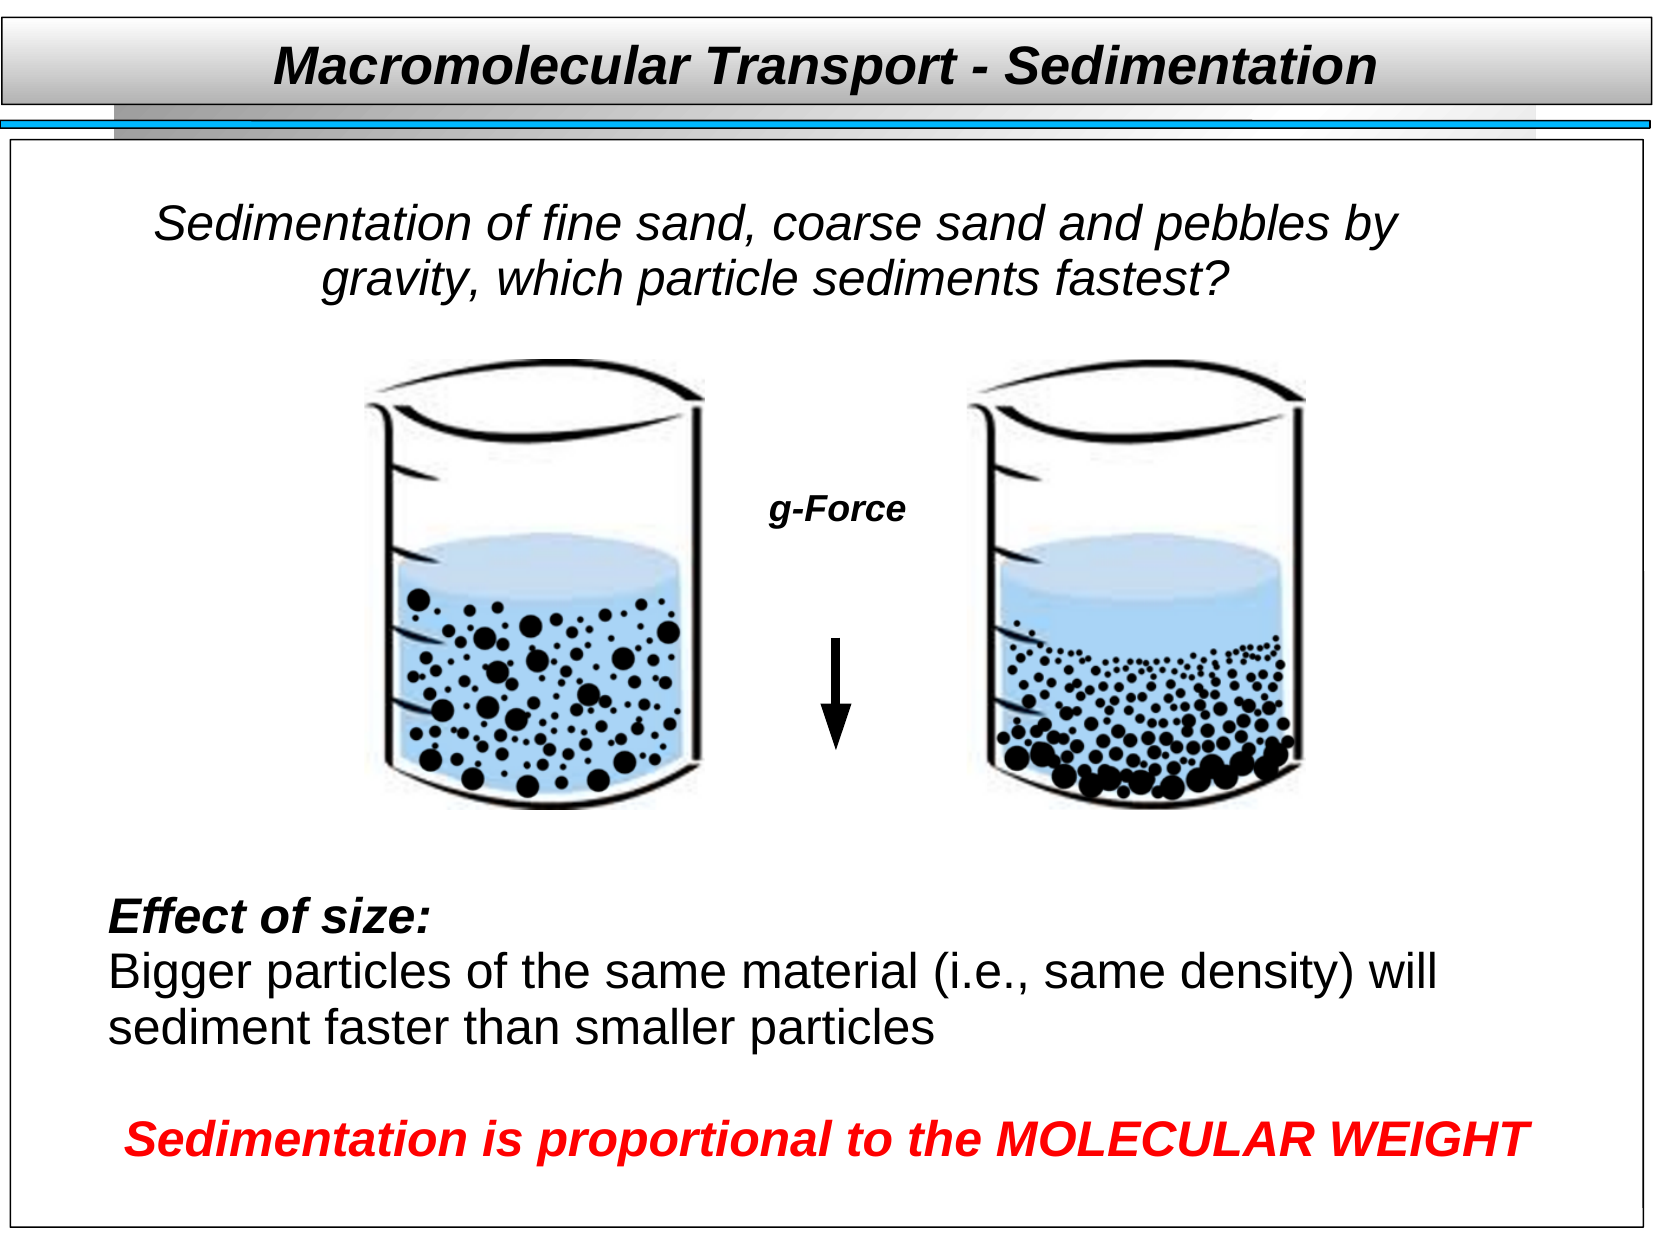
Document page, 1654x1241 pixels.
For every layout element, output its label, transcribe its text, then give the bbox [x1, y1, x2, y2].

picture [364, 359, 705, 810]
text_box g-Force [754, 487, 922, 574]
text_box [10, 139, 1644, 1228]
text_box Sedimentation of fine sand, coarse sand and pebbles by gravity, which particle sediments fastest? [153, 194, 1501, 880]
text_box [0, 120, 1651, 129]
picture [966, 359, 1306, 810]
text_box Effect of size: Bigger particles of the same material (i.e., same density) will sediment faster than smaller particles Sedimentation is proportional to the MOLECULAR WEIGHT [93, 880, 1561, 1175]
text_box Macromolecular Transport - Sedimentation [1, 17, 1652, 105]
